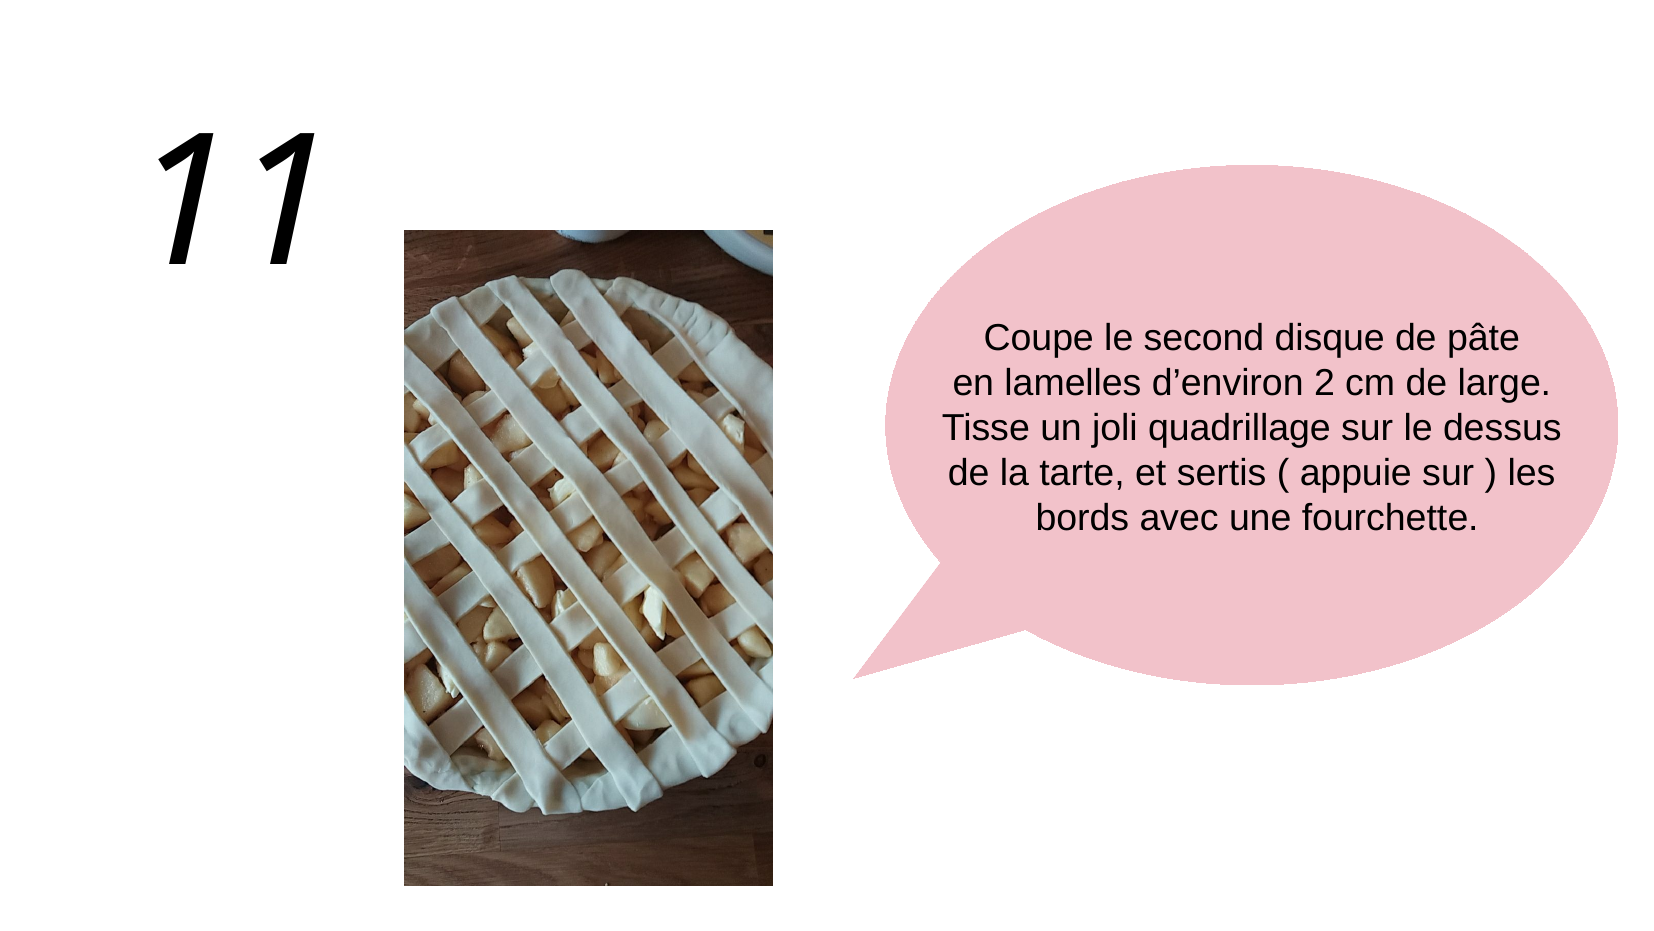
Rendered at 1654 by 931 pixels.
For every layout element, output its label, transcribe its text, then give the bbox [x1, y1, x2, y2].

text_box Coupe le second disque de pâte en lamelles d’environ 2 cm de large. Tisse un joli quadrillage sur le dessus de la tarte, et sertis ( appuie sur ) les bords avec une fourchette. [853, 165, 1618, 685]
text_box 11 [118, 60, 414, 284]
picture [404, 230, 773, 886]
